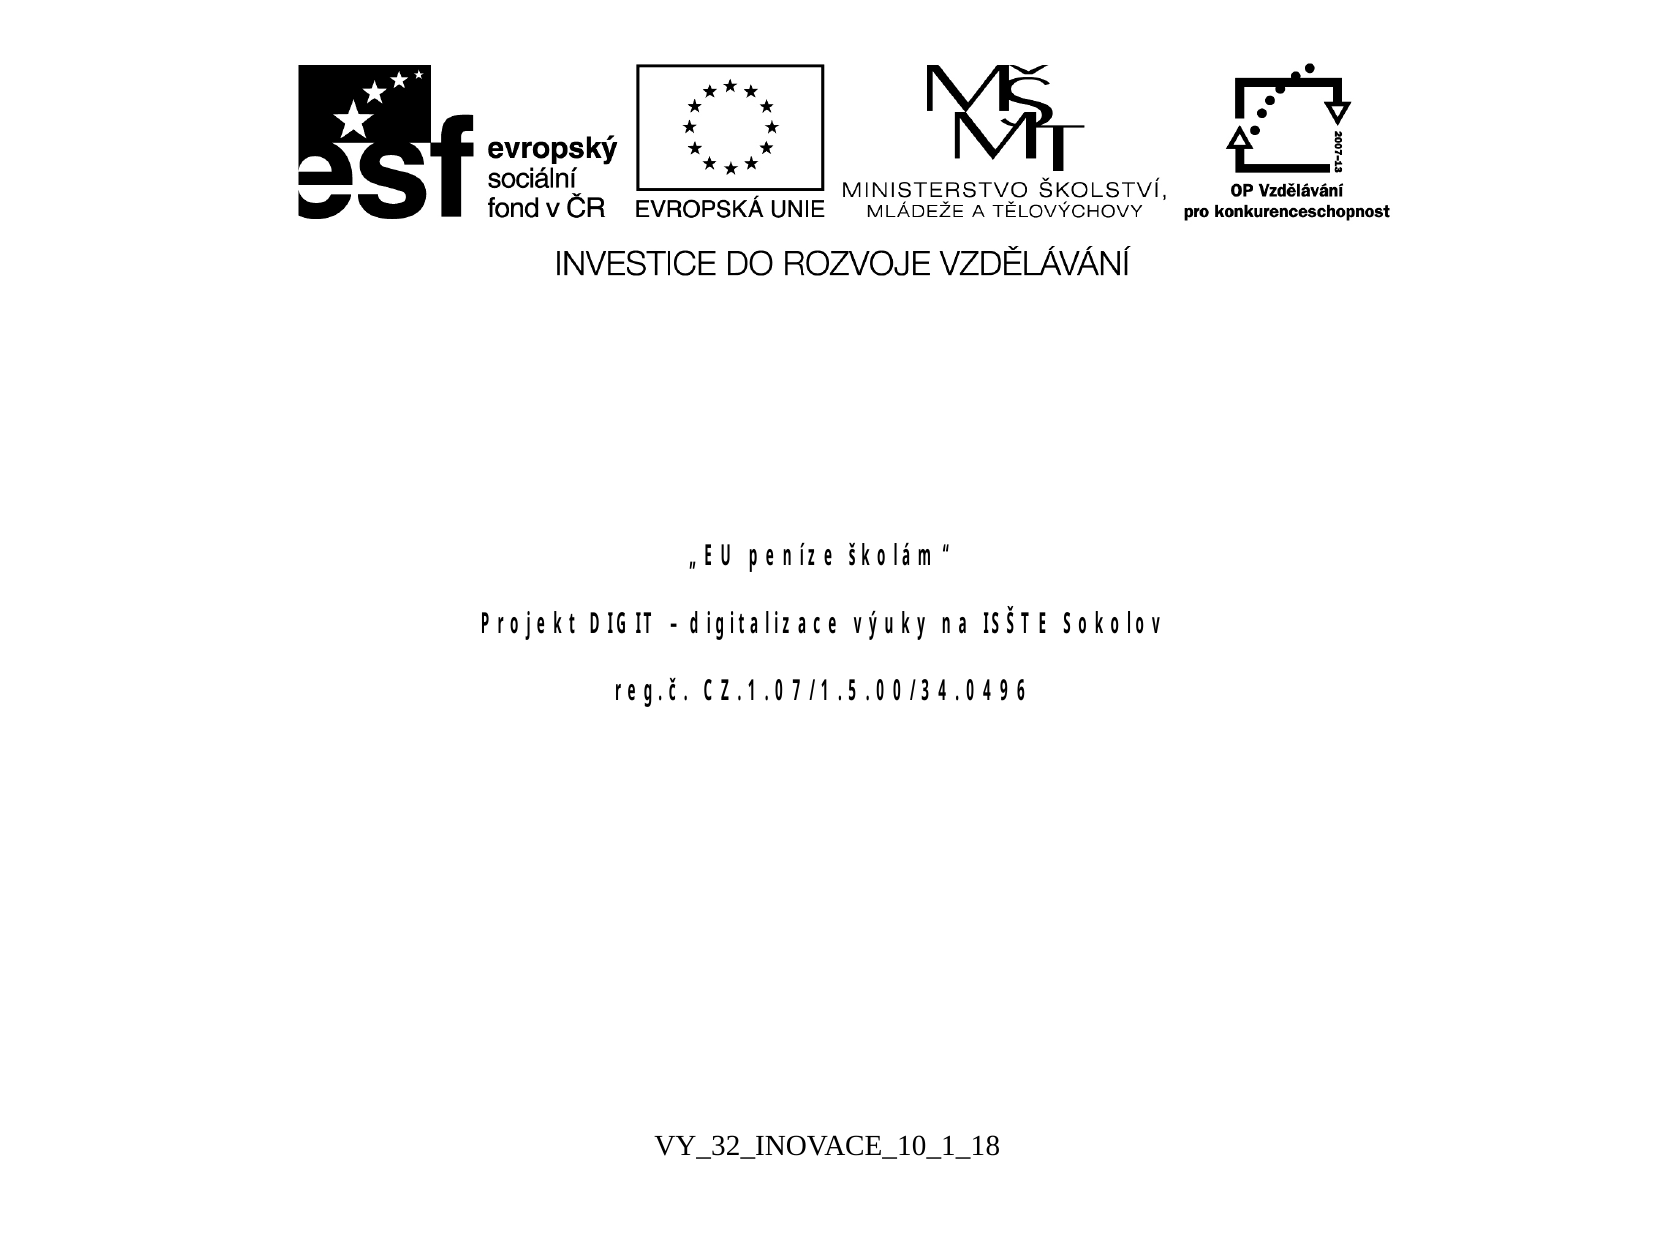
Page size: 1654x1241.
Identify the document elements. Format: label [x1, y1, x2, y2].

picture [354, 539, 1300, 709]
picture [265, 43, 1423, 296]
